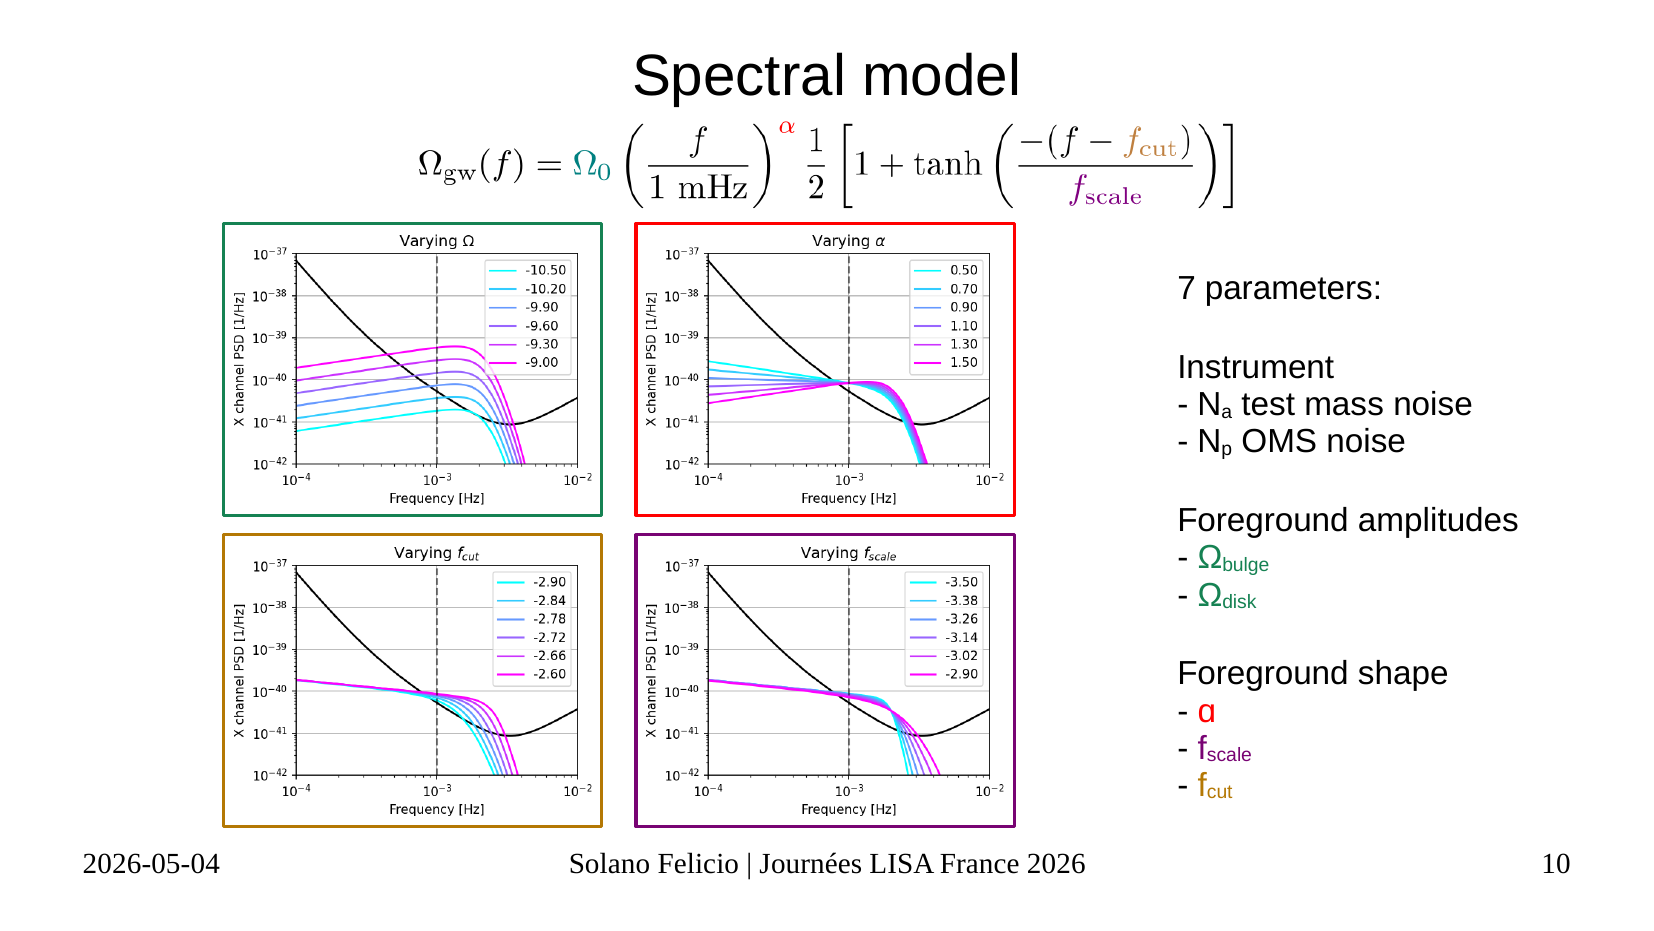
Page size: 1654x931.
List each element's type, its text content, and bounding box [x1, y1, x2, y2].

picture [225, 225, 601, 514]
text_box 7 parameters: Instrument - Na test mass noise - Np OMS noise Foreground amplitudes - Ωbulge - Ωdisk Foreground shape - ɑ - fscale - fcut [1162, 262, 1538, 848]
picture [412, 114, 1238, 215]
picture [225, 536, 601, 826]
title Spectral model [82, 37, 1571, 113]
picture [637, 536, 1013, 826]
picture [637, 224, 1013, 514]
